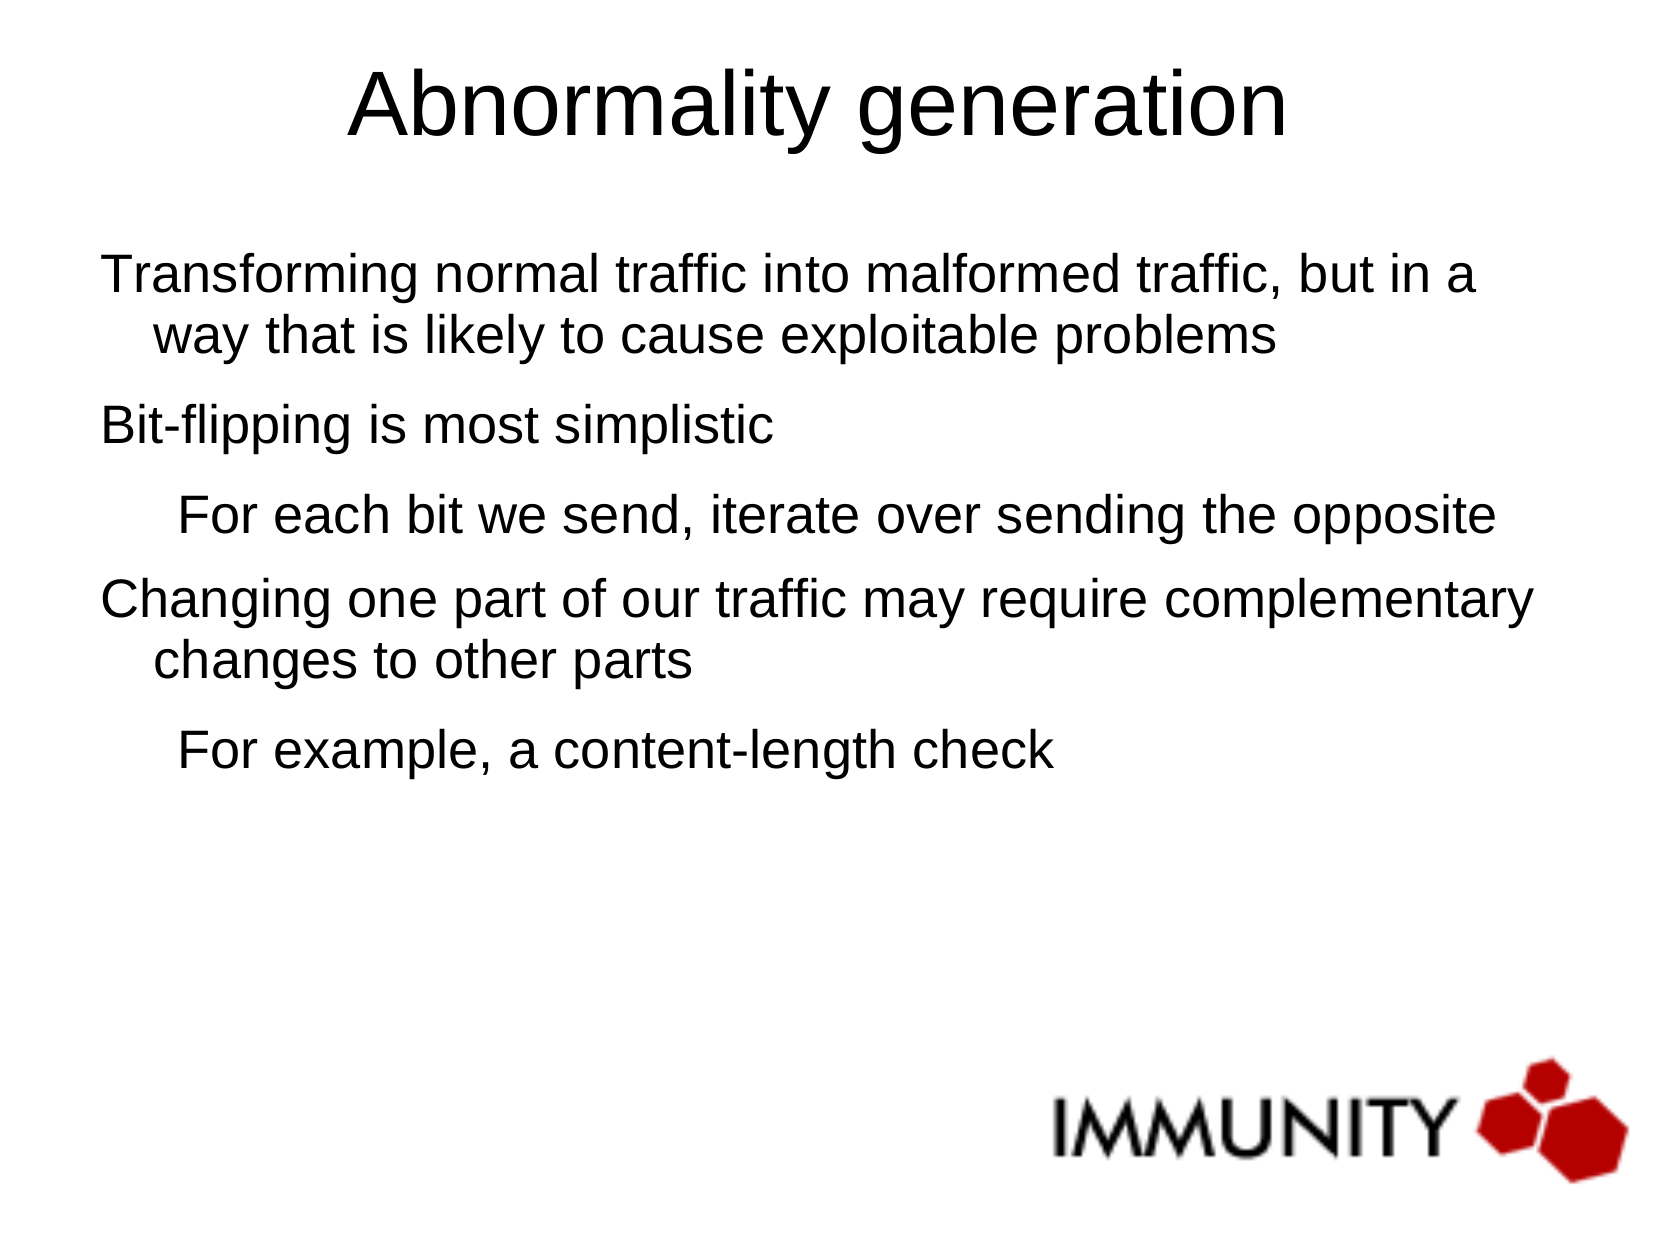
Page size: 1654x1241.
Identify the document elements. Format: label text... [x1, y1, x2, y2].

picture [1006, 1017, 1654, 1241]
list Transforming normal traffic into malformed traffic, but in a way that is likely to cause exploitable problems Bit-flipping is most simplistic For each bit we send, iterate over sending the opposite Changing one part of our traffic may require complementary changes to other parts For example, a content-length check [82, 243, 1571, 1109]
title Abnormality generation [75, 0, 1564, 208]
